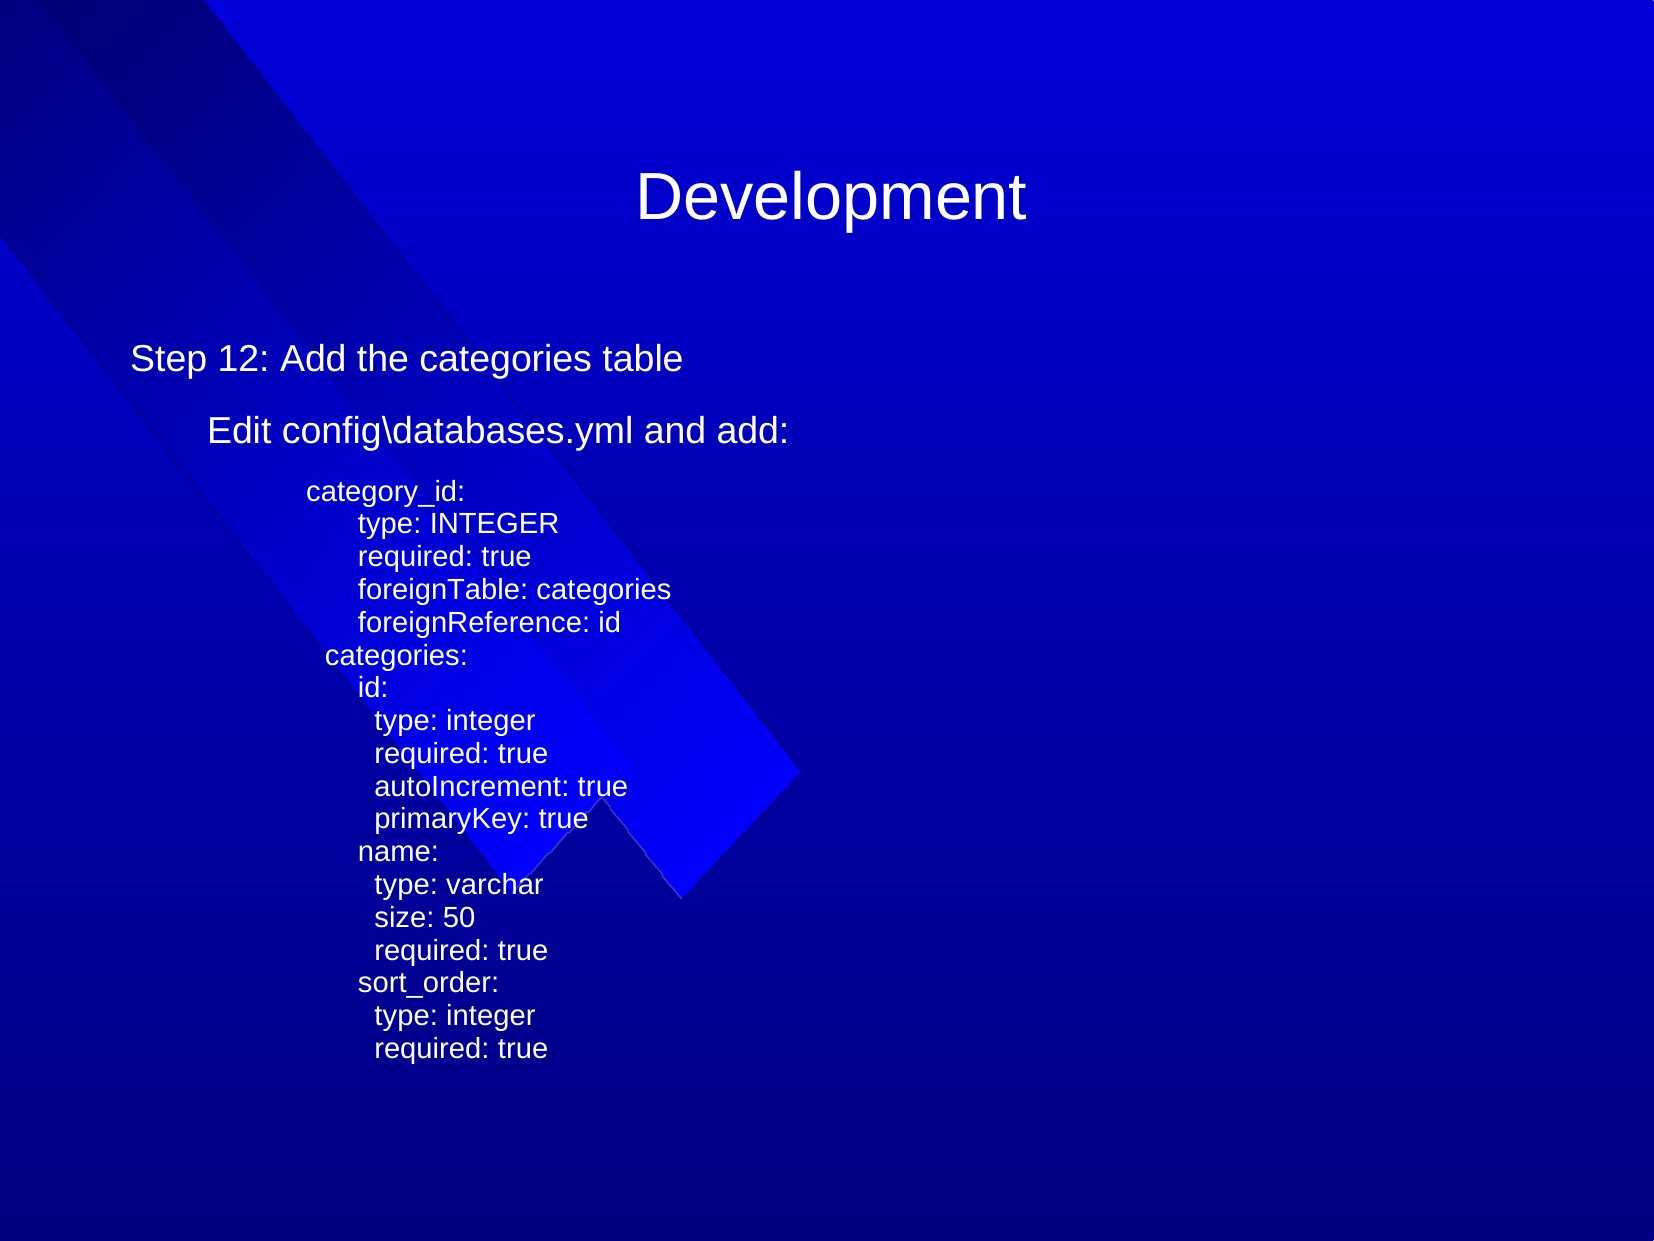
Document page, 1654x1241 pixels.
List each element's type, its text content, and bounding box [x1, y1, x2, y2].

list Step 12: Add the categories table Edit config\databases.yml and add: category_id: type: INTEGER required: true foreignTable: categories foreignReference: id categories: id: type: integer required: true autoIncrement: true primaryKey: true name: type: varchar size: 50 required: true sort_order: type: integer required: true [112, 337, 1525, 1119]
title Development [125, 92, 1538, 301]
